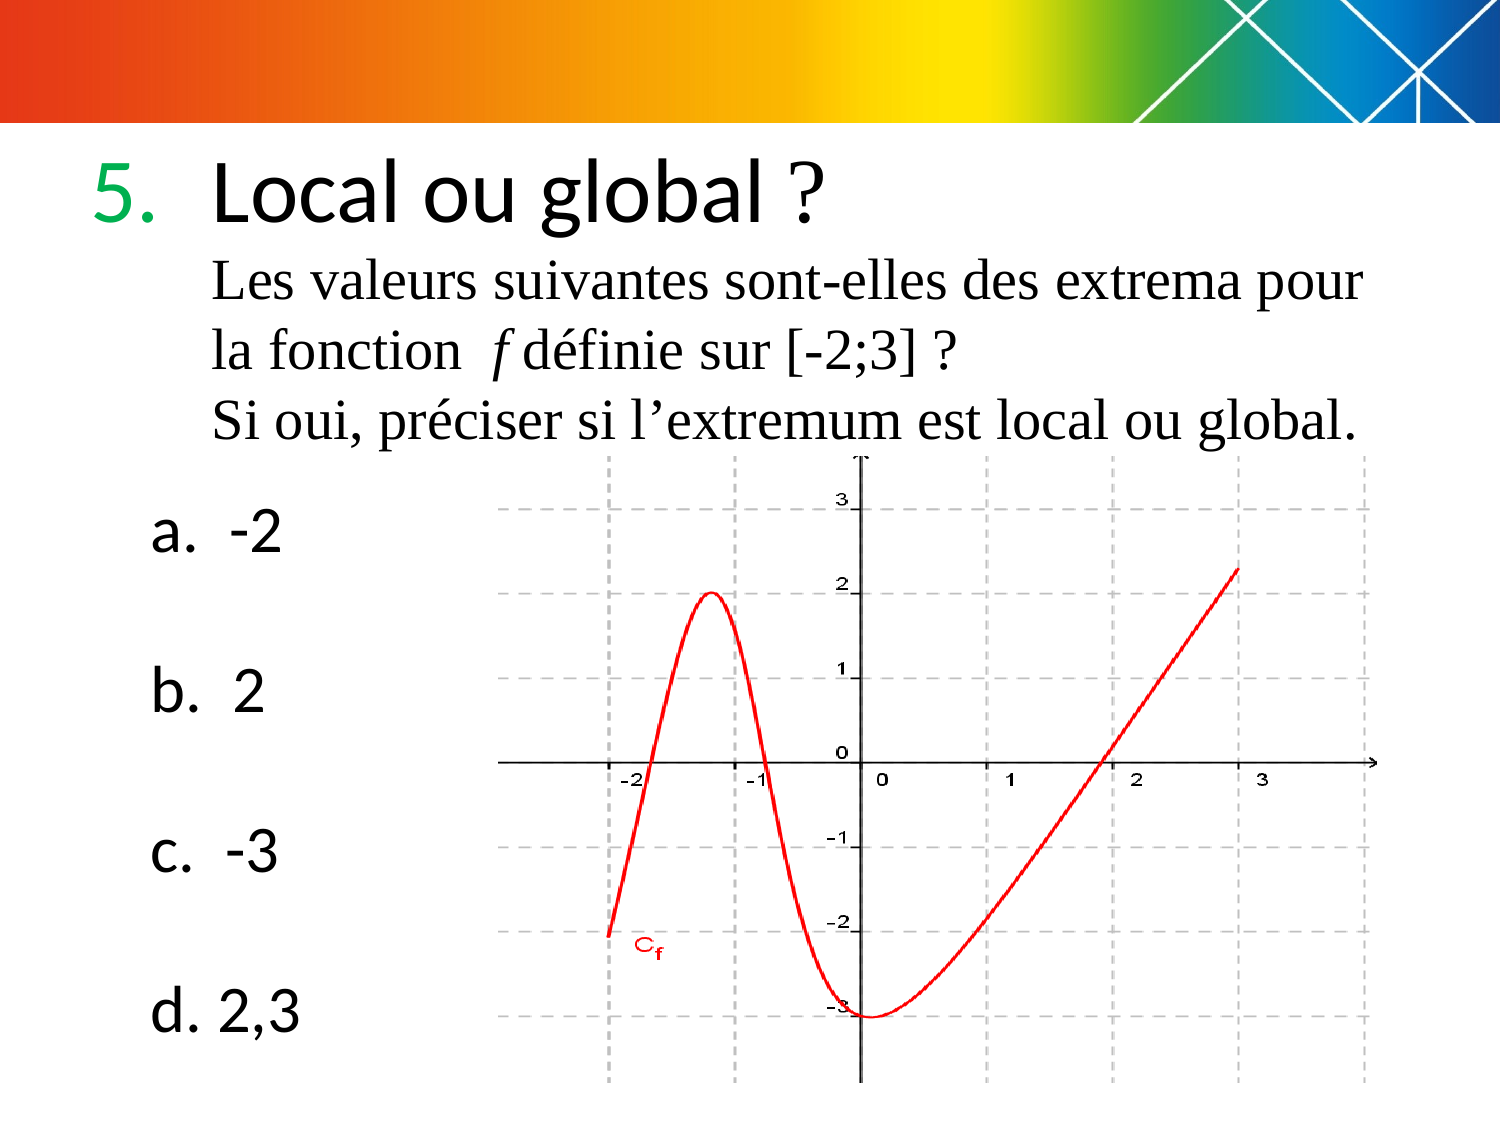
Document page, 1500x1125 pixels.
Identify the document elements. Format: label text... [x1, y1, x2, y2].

picture [498, 456, 1377, 1083]
picture [0, 0, 1348, 123]
title Local ou global ? Les valeurs suivantes sont-elles des extrema pour la fonction f définie sur [-2;3] ? Si oui, préciser si l’extremum est local ou global. [75, 113, 1426, 468]
picture [1340, 0, 1500, 123]
text_box a. -2 2 c. -3 d. 2,3 [135, 478, 444, 1054]
